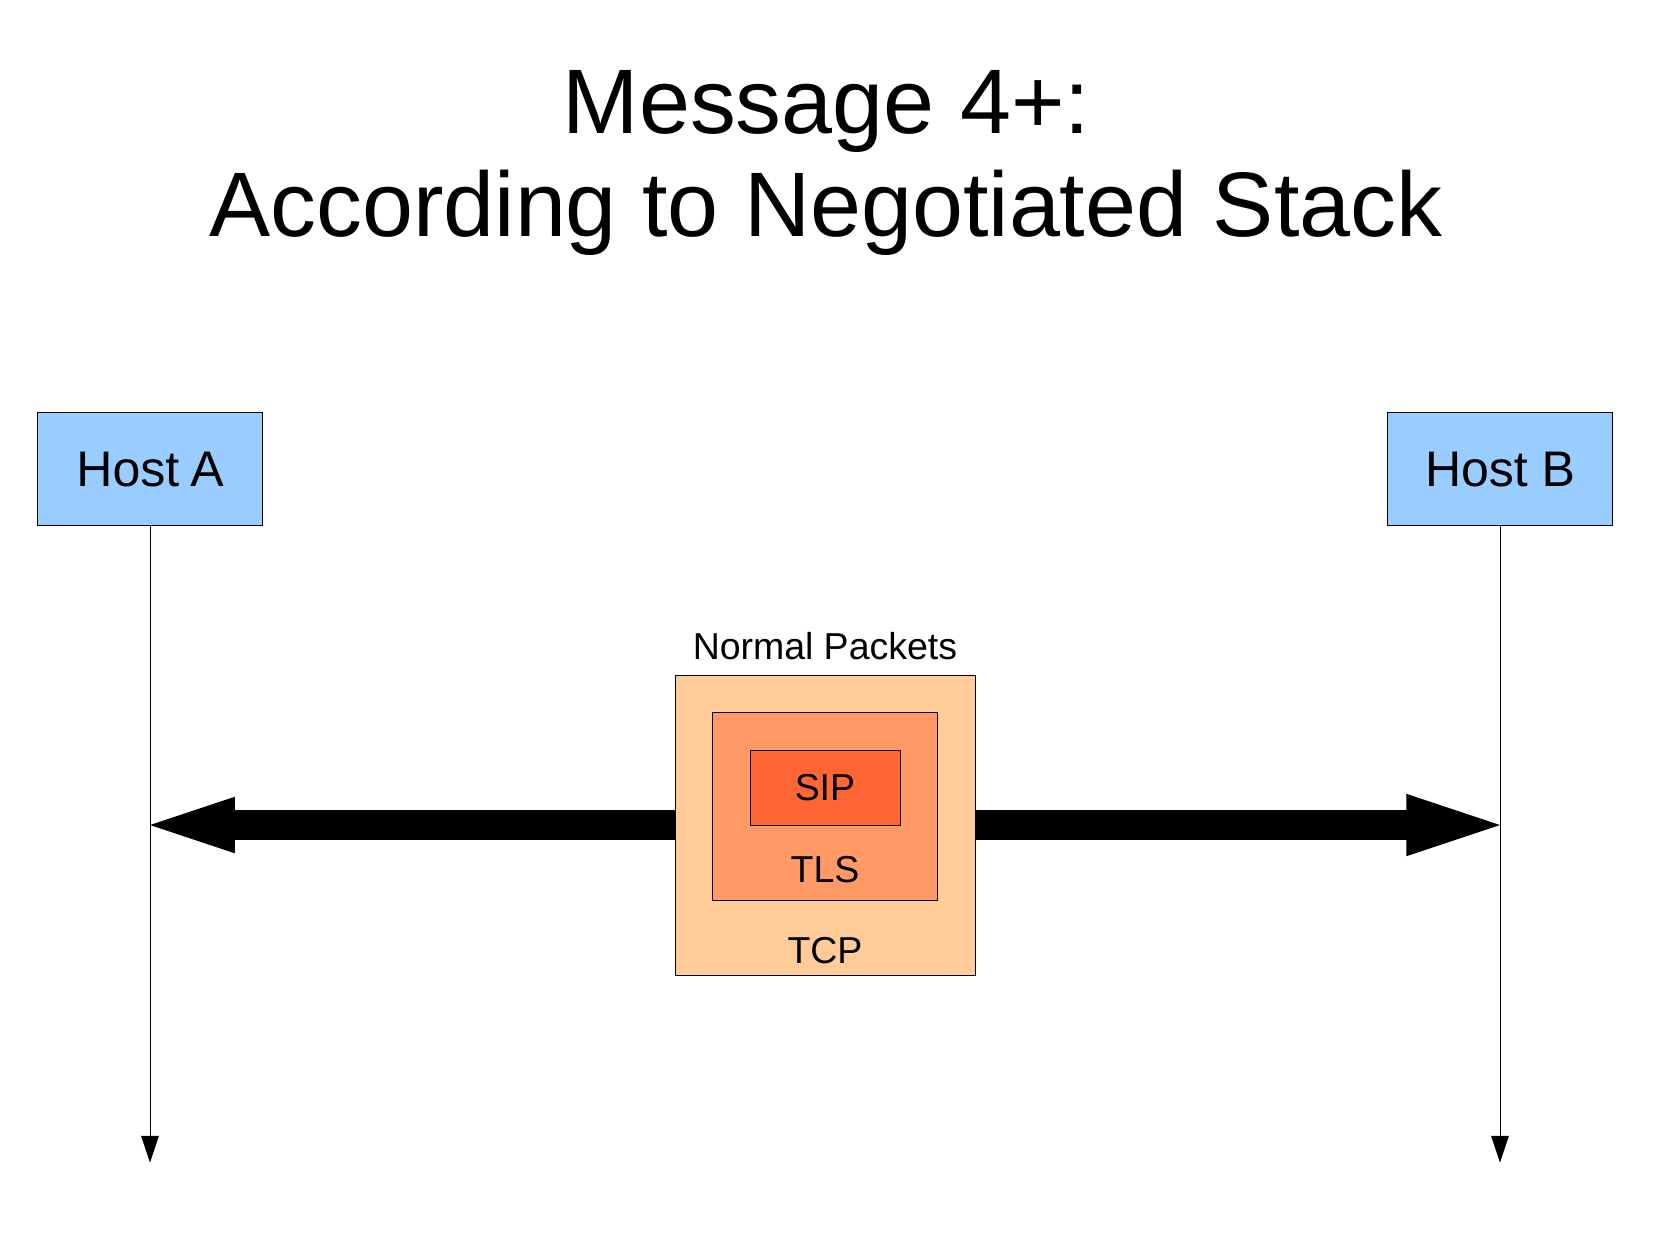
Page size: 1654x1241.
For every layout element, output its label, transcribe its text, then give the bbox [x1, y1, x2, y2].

text_box Host A [37, 412, 263, 526]
text_box TCP [675, 676, 976, 976]
text_box Host B [1387, 412, 1613, 526]
text_box TLS [712, 712, 938, 901]
text_box SIP [750, 750, 901, 826]
text_box Normal Packets [675, 618, 976, 676]
title Message 4+: According to Negotiated Stack [82, 50, 1571, 256]
